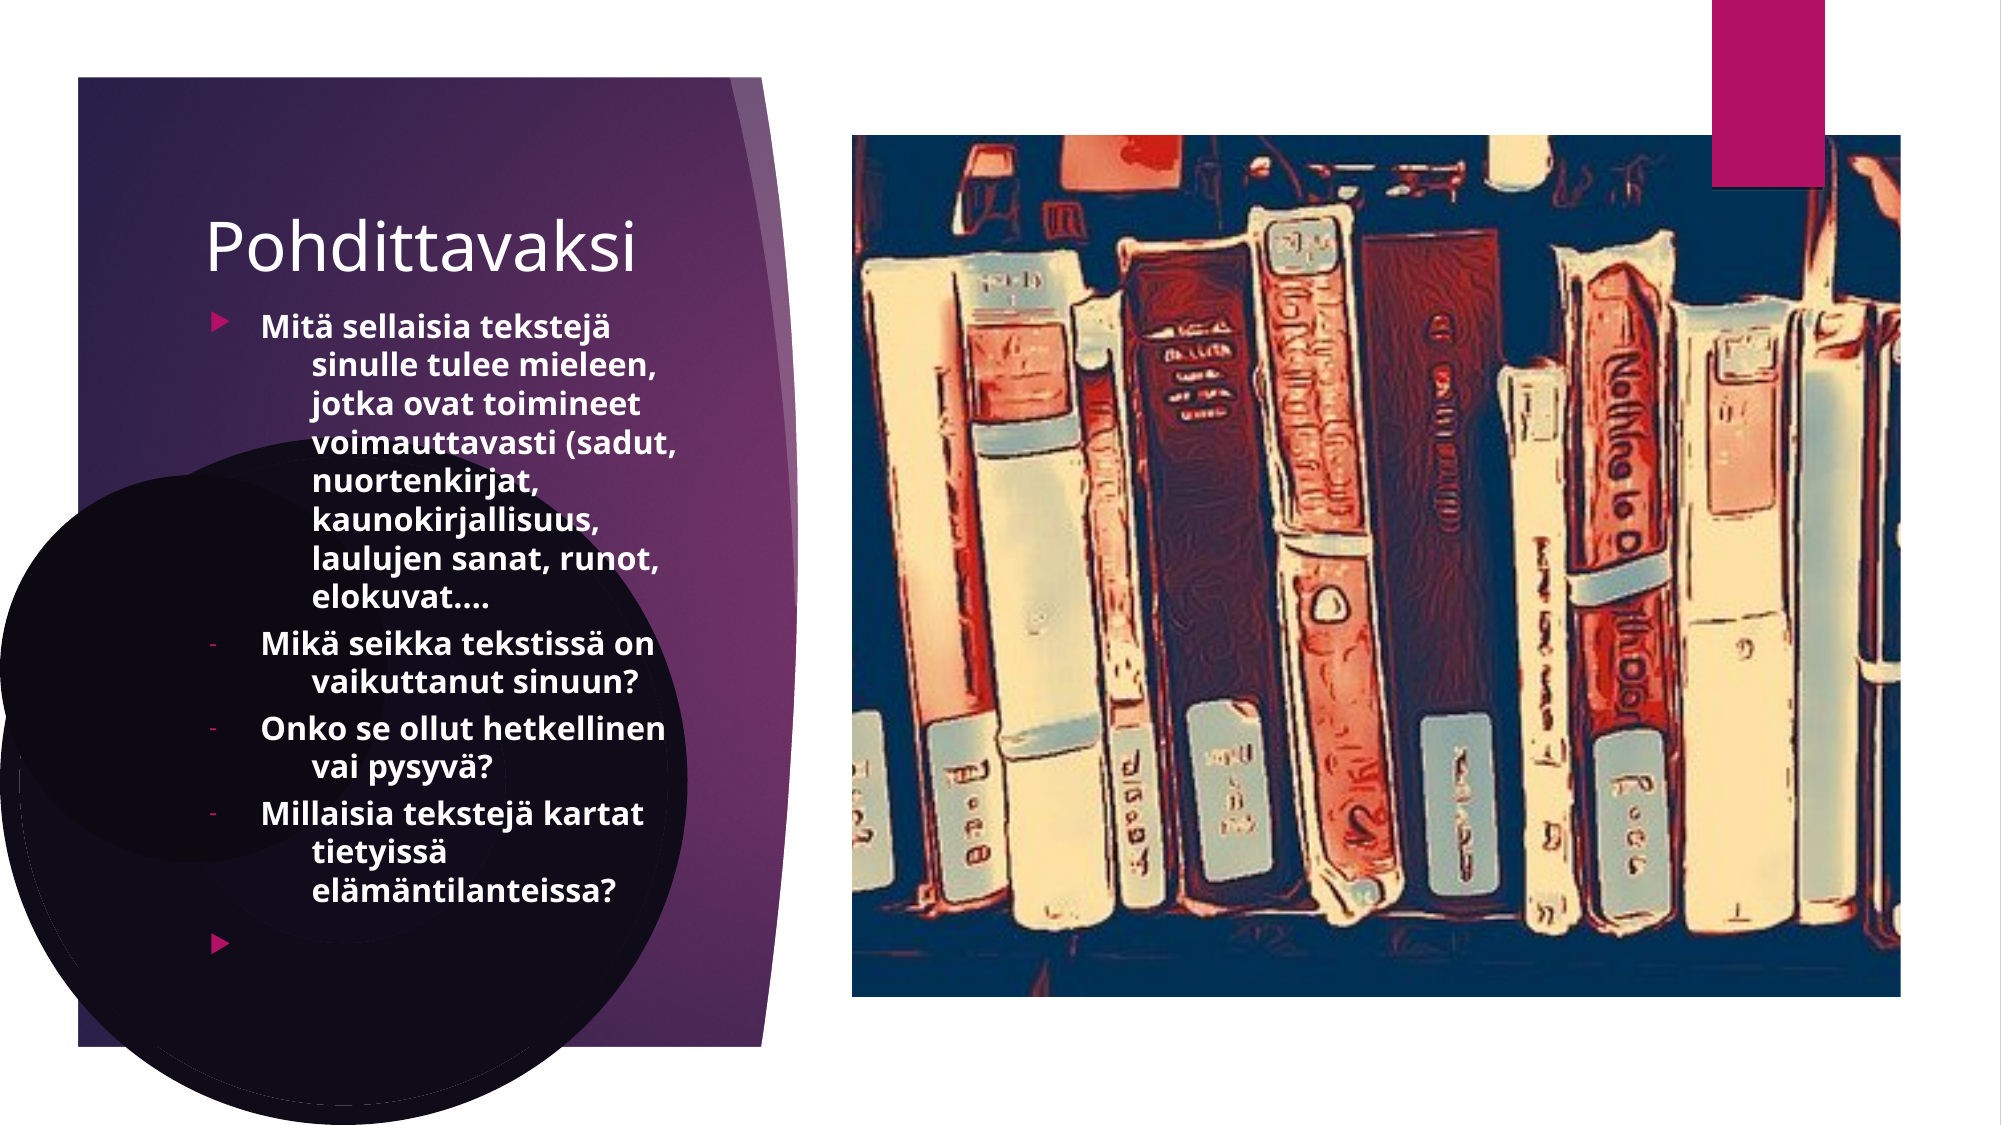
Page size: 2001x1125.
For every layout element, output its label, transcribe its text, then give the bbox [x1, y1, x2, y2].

list Mitä sellaisia tekstejä sinulle tulee mieleen, jotka ovat toimineet voimauttavasti (sadut, nuortenkirjat, kaunokirjallisuus, laulujen sanat, runot, elokuvat…. Mikä seikka tekstissä on vaikuttanut sinuun? Onko se ollut hetkellinen vai pysyvä? Millaisia tekstejä kartat tietyissä elämäntilanteissa? [194, 298, 704, 1019]
picture [852, 135, 1901, 997]
title Pohdittavaksi [189, 159, 673, 328]
text_box [0, 0, 2000, 1125]
